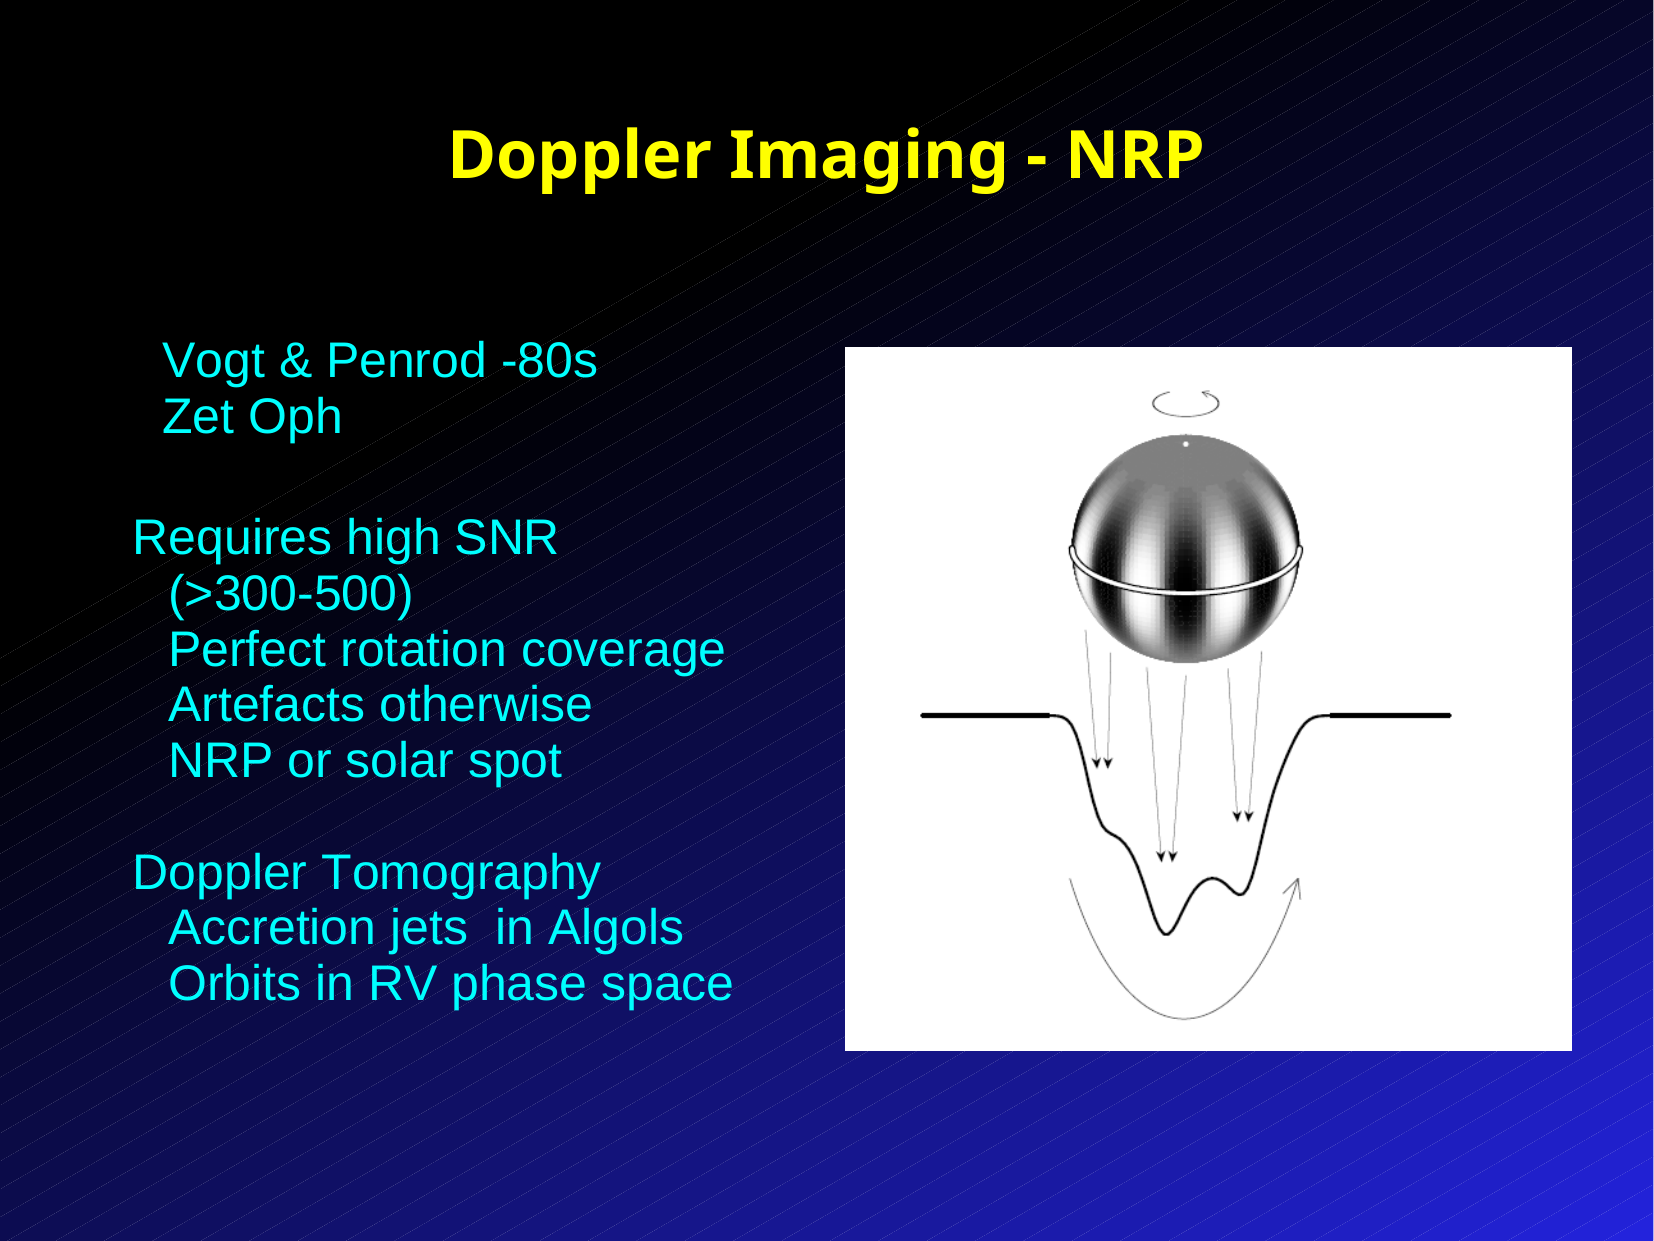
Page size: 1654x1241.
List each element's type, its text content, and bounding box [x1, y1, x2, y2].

picture [845, 347, 1572, 1051]
title Doppler Imaging - NRP [82, 49, 1571, 257]
text_box Vogt & Penrod -80s Zet Oph [147, 324, 768, 501]
text_box Requires high SNR (>300-500) Perfect rotation coverage Artefacts otherwise NRP or solar spot Doppler Tomography Accretion jets in Algols Orbits in RV phase space [118, 501, 798, 1158]
